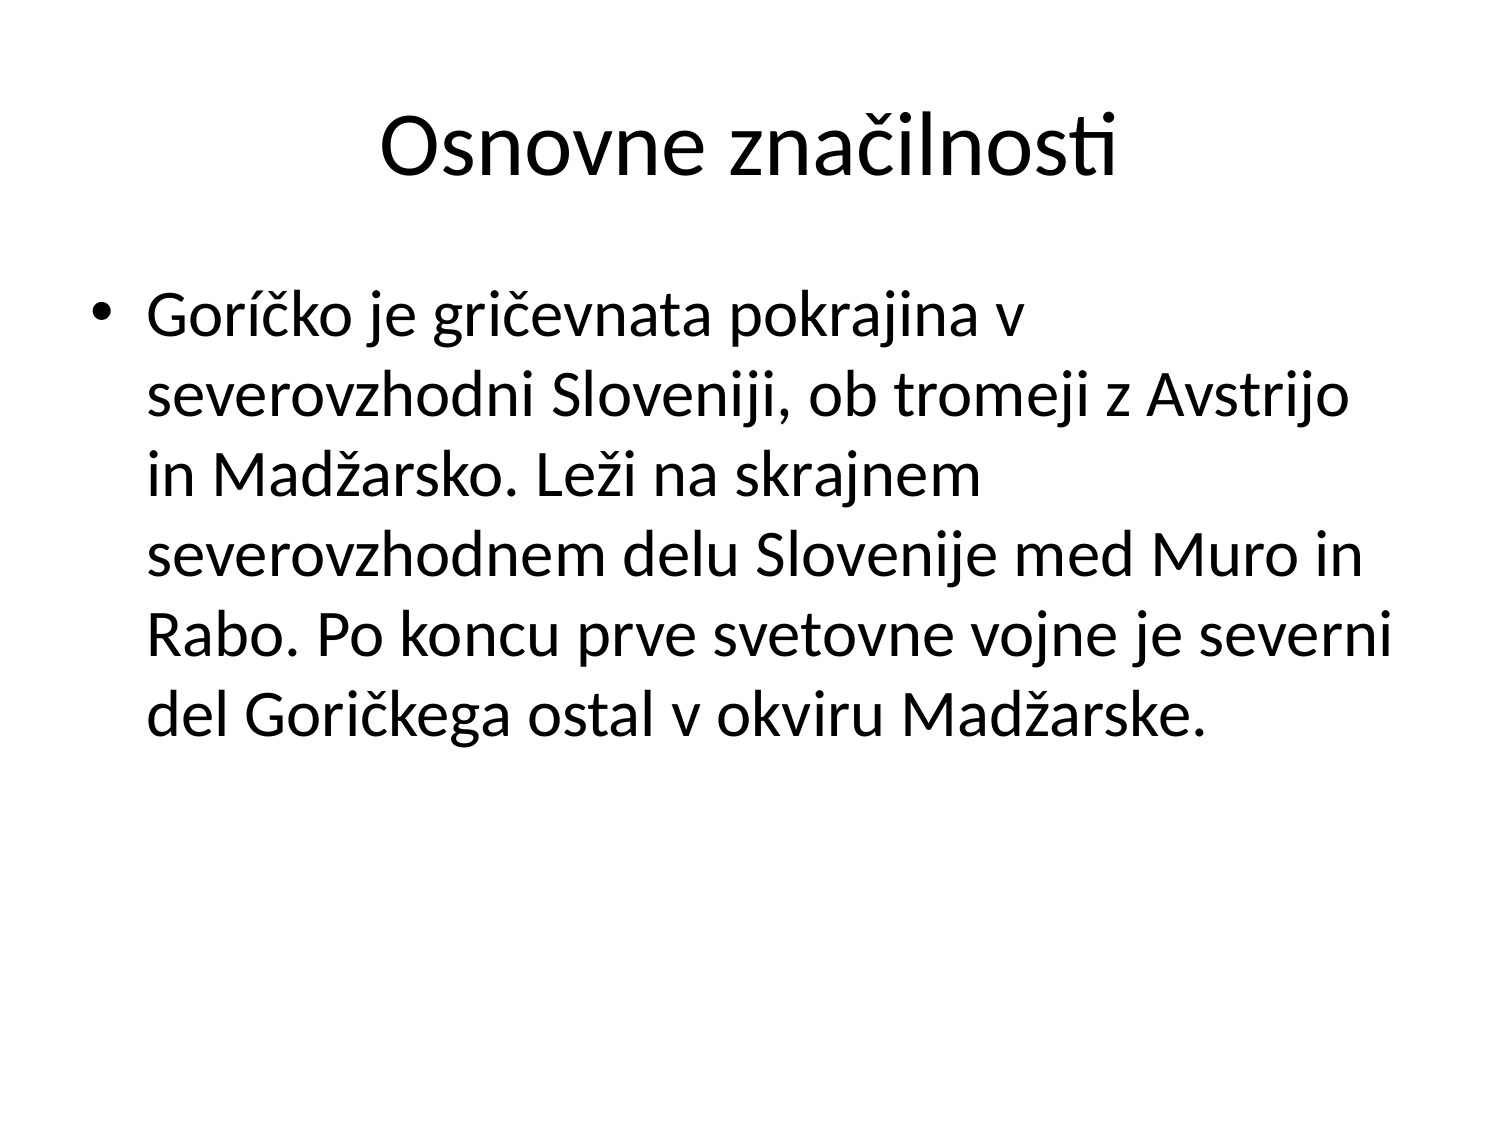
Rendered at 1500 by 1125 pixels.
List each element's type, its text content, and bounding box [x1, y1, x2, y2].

list Goríčko je gričevnata pokrajina v severovzhodni Sloveniji, ob tromeji z Avstrijo in Madžarsko. Leži na skrajnem severovzhodnem delu Slovenije med Muro in Rabo. Po koncu prve svetovne vojne je severni del Goričkega ostal v okviru Madžarske. [75, 262, 1425, 1005]
title Osnovne značilnosti [75, 45, 1425, 233]
